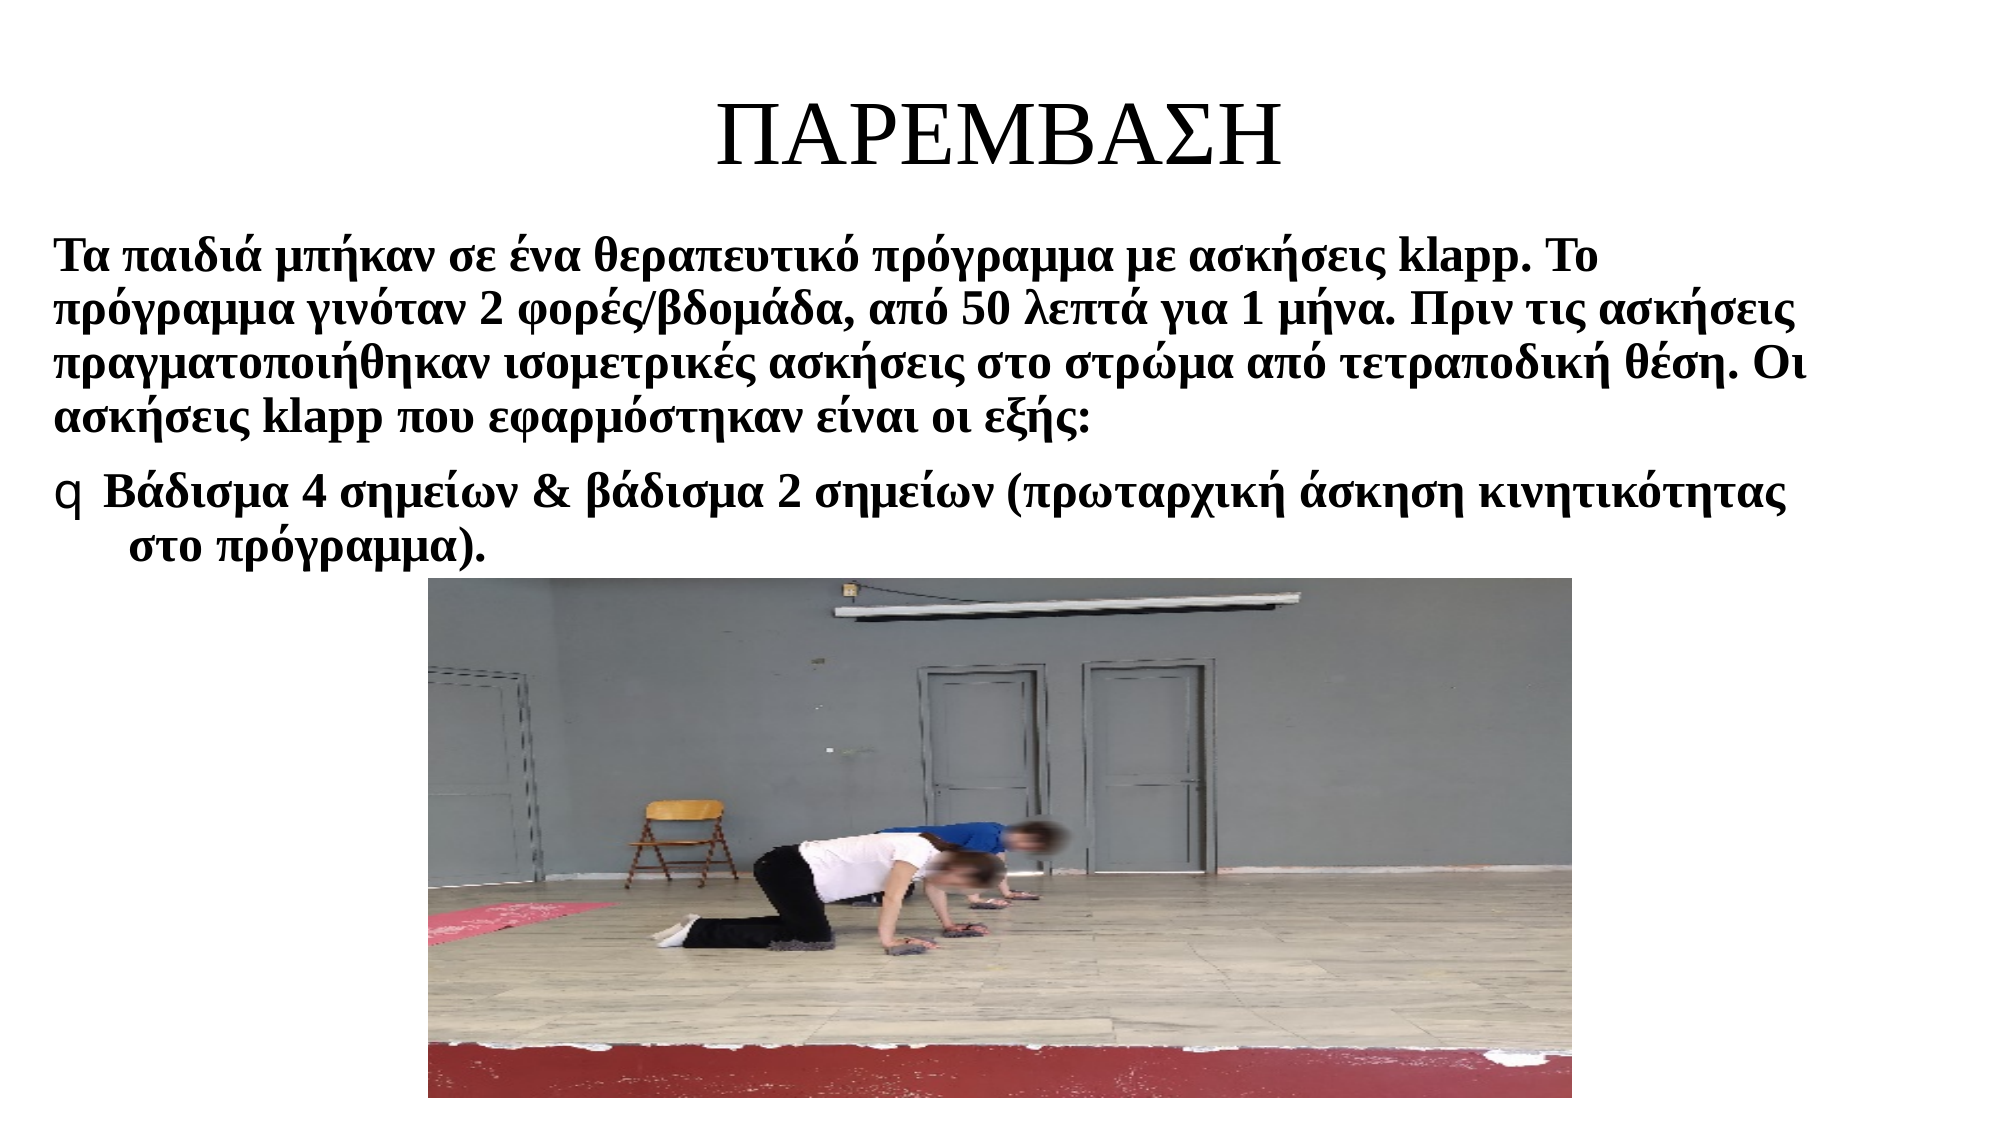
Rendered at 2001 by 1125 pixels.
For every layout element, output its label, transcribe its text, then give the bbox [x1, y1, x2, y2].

title ΠΑΡΕΜΒΑΣΗ [137, 59, 1863, 210]
list Τα παιδιά μπήκαν σε ένα θεραπευτικό πρόγραμμα με ασκήσεις klapp. Το πρόγραμμα γινόταν 2 φορές/βδομάδα, από 50 λεπτά για 1 μήνα. Πριν τις ασκήσεις πραγματοποιήθηκαν ισομετρικές ασκήσεις στο στρώμα από τετραποδική θέση. Οι ασκήσεις klapp που εφαρμόστηκαν είναι οι εξής: Βάδισμα 4 σημείων & βάδισμα 2 σημείων (πρωταρχική άσκηση κινητικότητας στο πρόγραμμα). [38, 220, 1863, 1109]
picture [428, 578, 1572, 1098]
